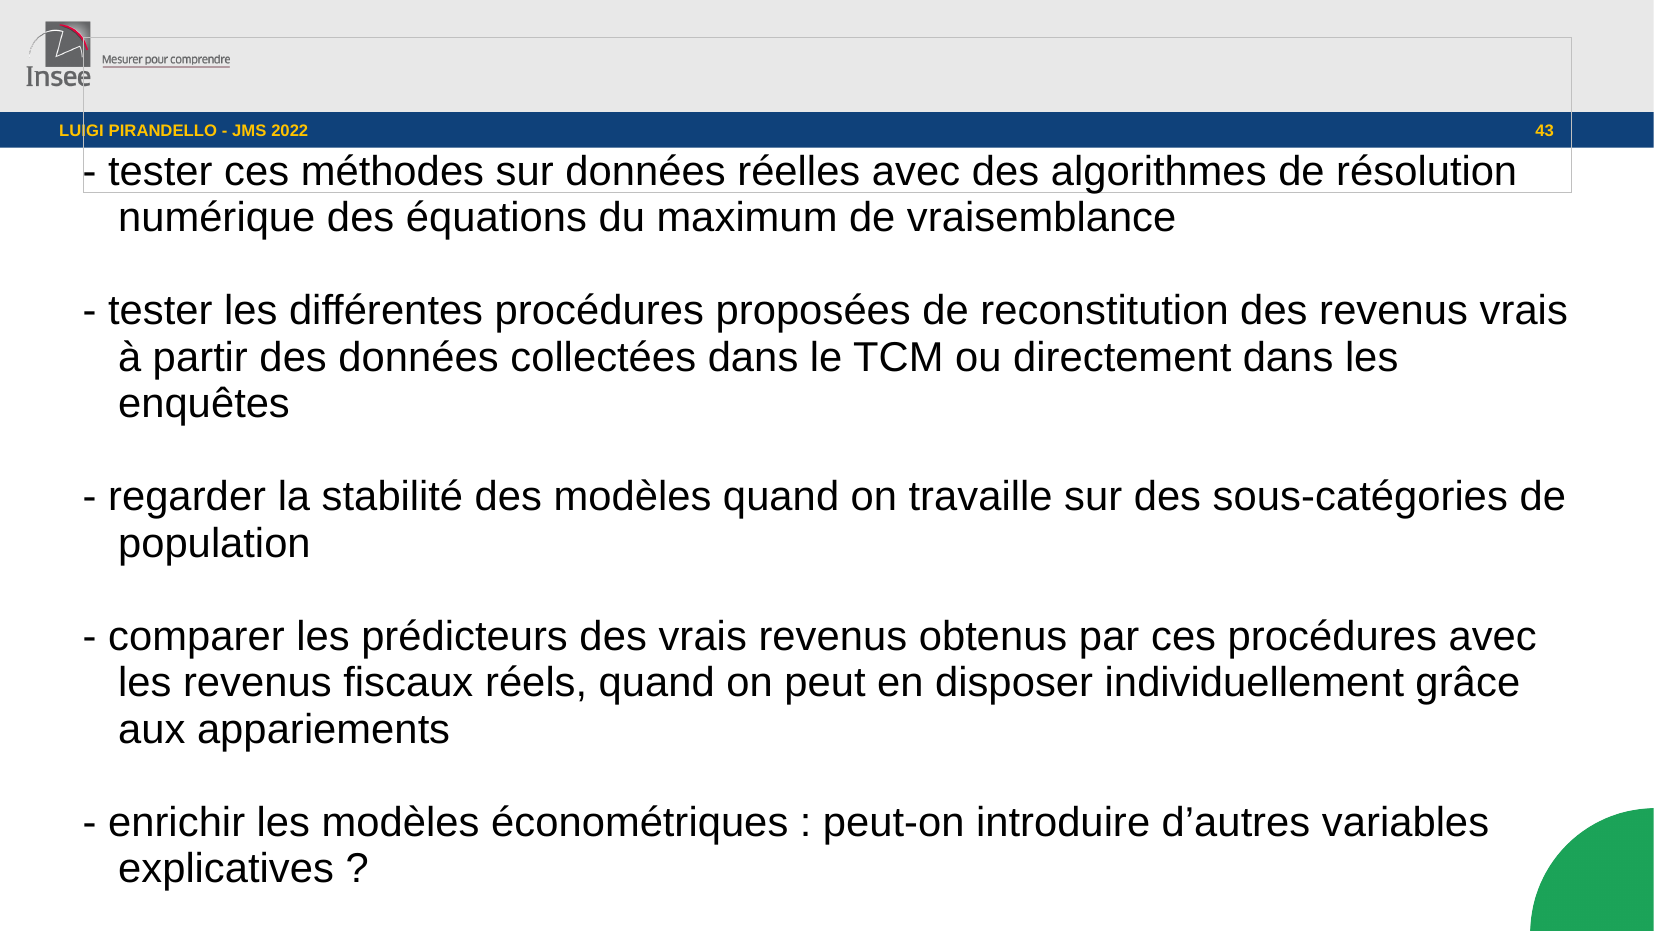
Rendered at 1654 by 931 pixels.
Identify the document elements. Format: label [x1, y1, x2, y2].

picture [84, 38, 230, 89]
picture [1530, 808, 1654, 931]
picture [23, 0, 230, 89]
